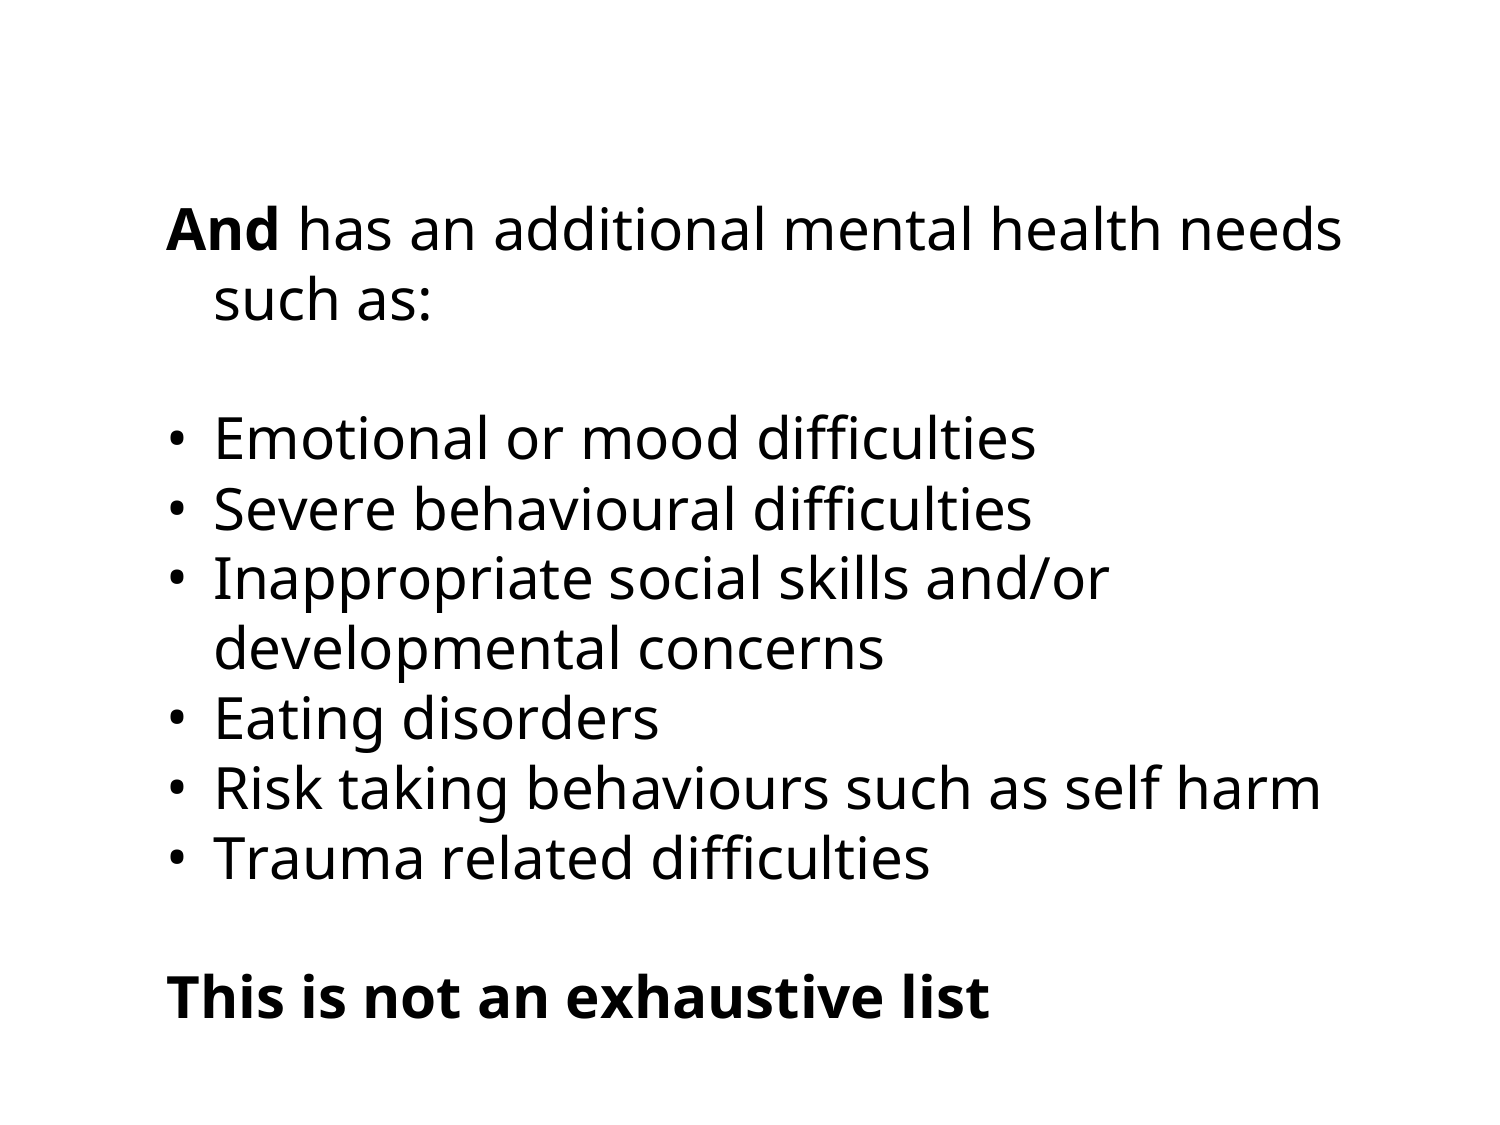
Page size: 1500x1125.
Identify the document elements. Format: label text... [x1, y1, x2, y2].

list And has an additional mental health needs such as: Emotional or mood difficulties Severe behavioural difficulties Inappropriate social skills and/or developmental concerns Eating disorders Risk taking behaviours such as self harm Trauma related difficulties This is not an exhaustive list [76, 184, 1436, 1125]
